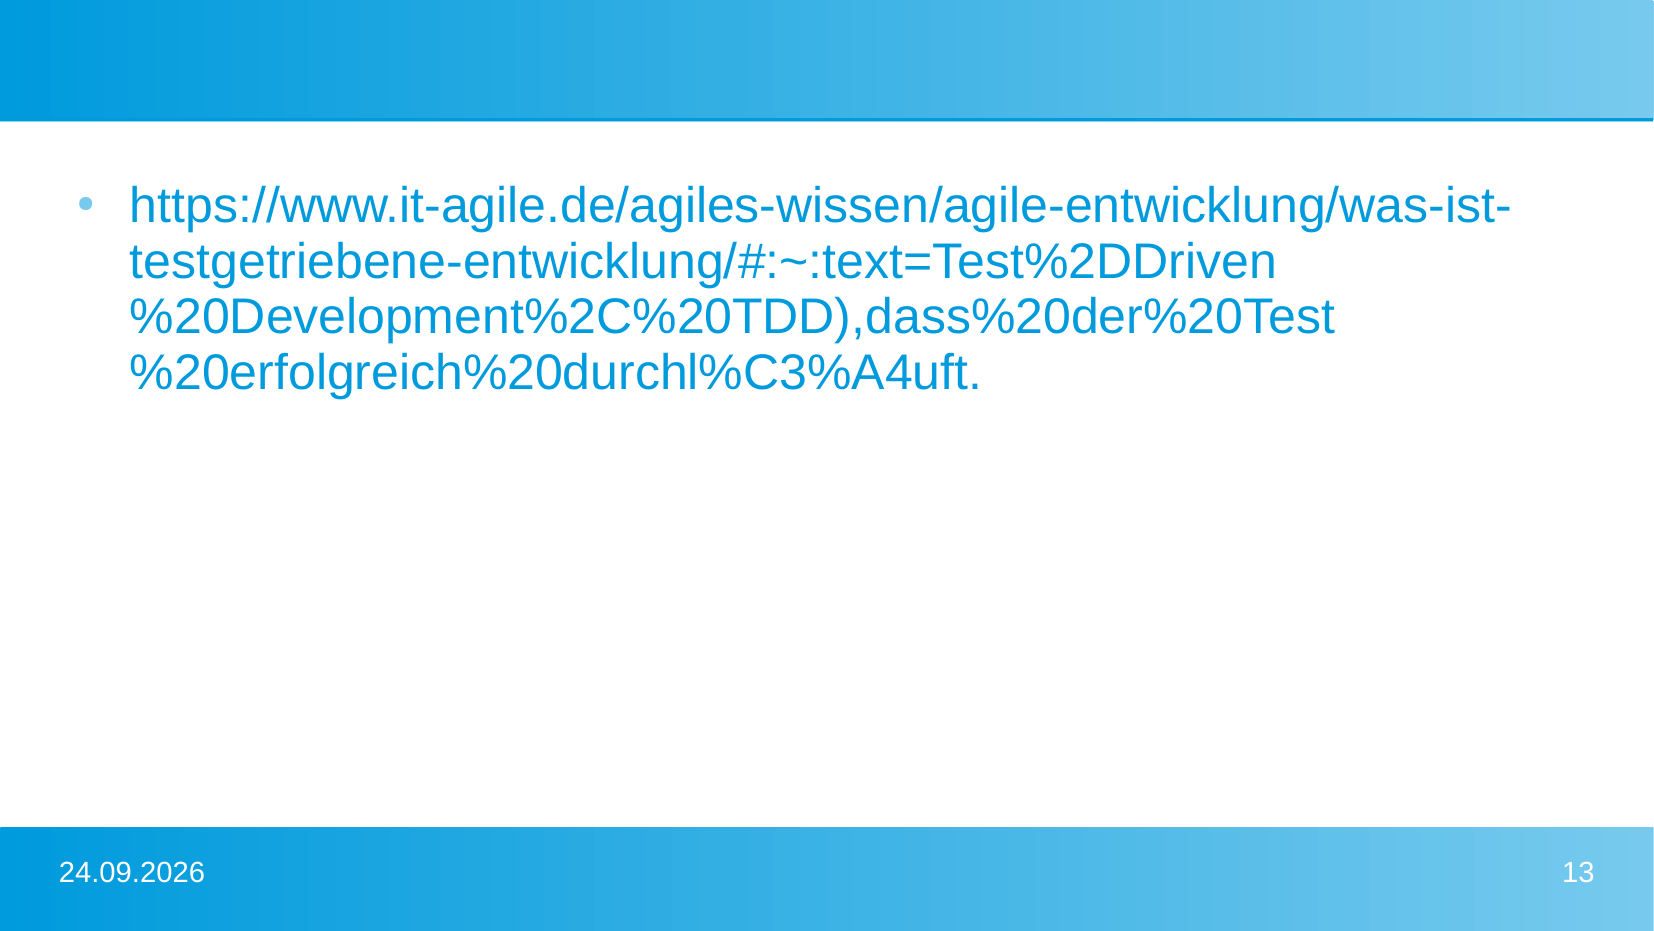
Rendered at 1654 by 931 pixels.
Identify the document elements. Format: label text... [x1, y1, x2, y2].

list https://www.it-agile.de/agiles-wissen/agile-entwicklung/was-ist-testgetriebene-entwicklung/#:~:text=Test%2DDriven%20Development%2C%20TDD),dass%20der%20Test%20erfolgreich%20durchl%C3%A4uft. [59, 177, 1595, 768]
